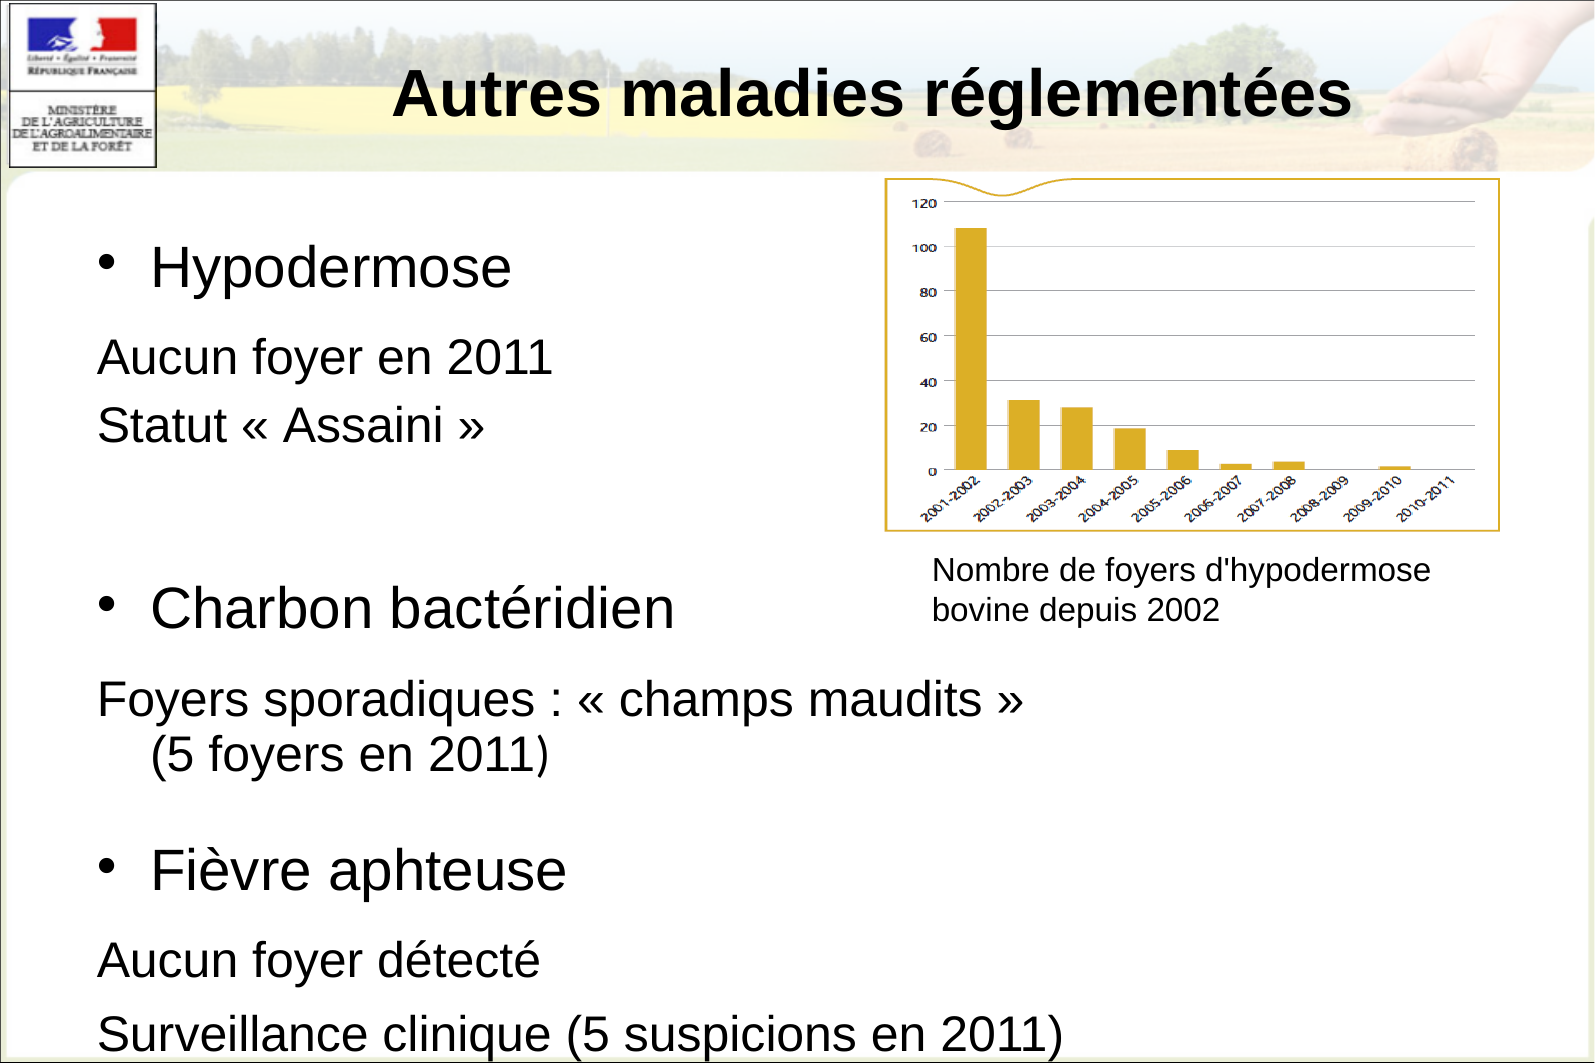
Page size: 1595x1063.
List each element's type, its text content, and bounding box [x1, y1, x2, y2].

picture [9, 3, 157, 168]
picture [878, 172, 1507, 538]
list Hypodermose Aucun foyer en 2011 Statut « Assaini » Charbon bactéridien Foyers sporadiques : « champs maudits » (5 foyers en 2011) Fièvre aphteuse Aucun foyer détecté Surveillance clinique (5 suspicions en 2011) [79, 231, 1515, 1063]
title Autres maladies réglementées [154, 10, 1590, 174]
text_box Nombre de foyers d'hypodermose bovine depuis 2002 [872, 541, 1501, 597]
